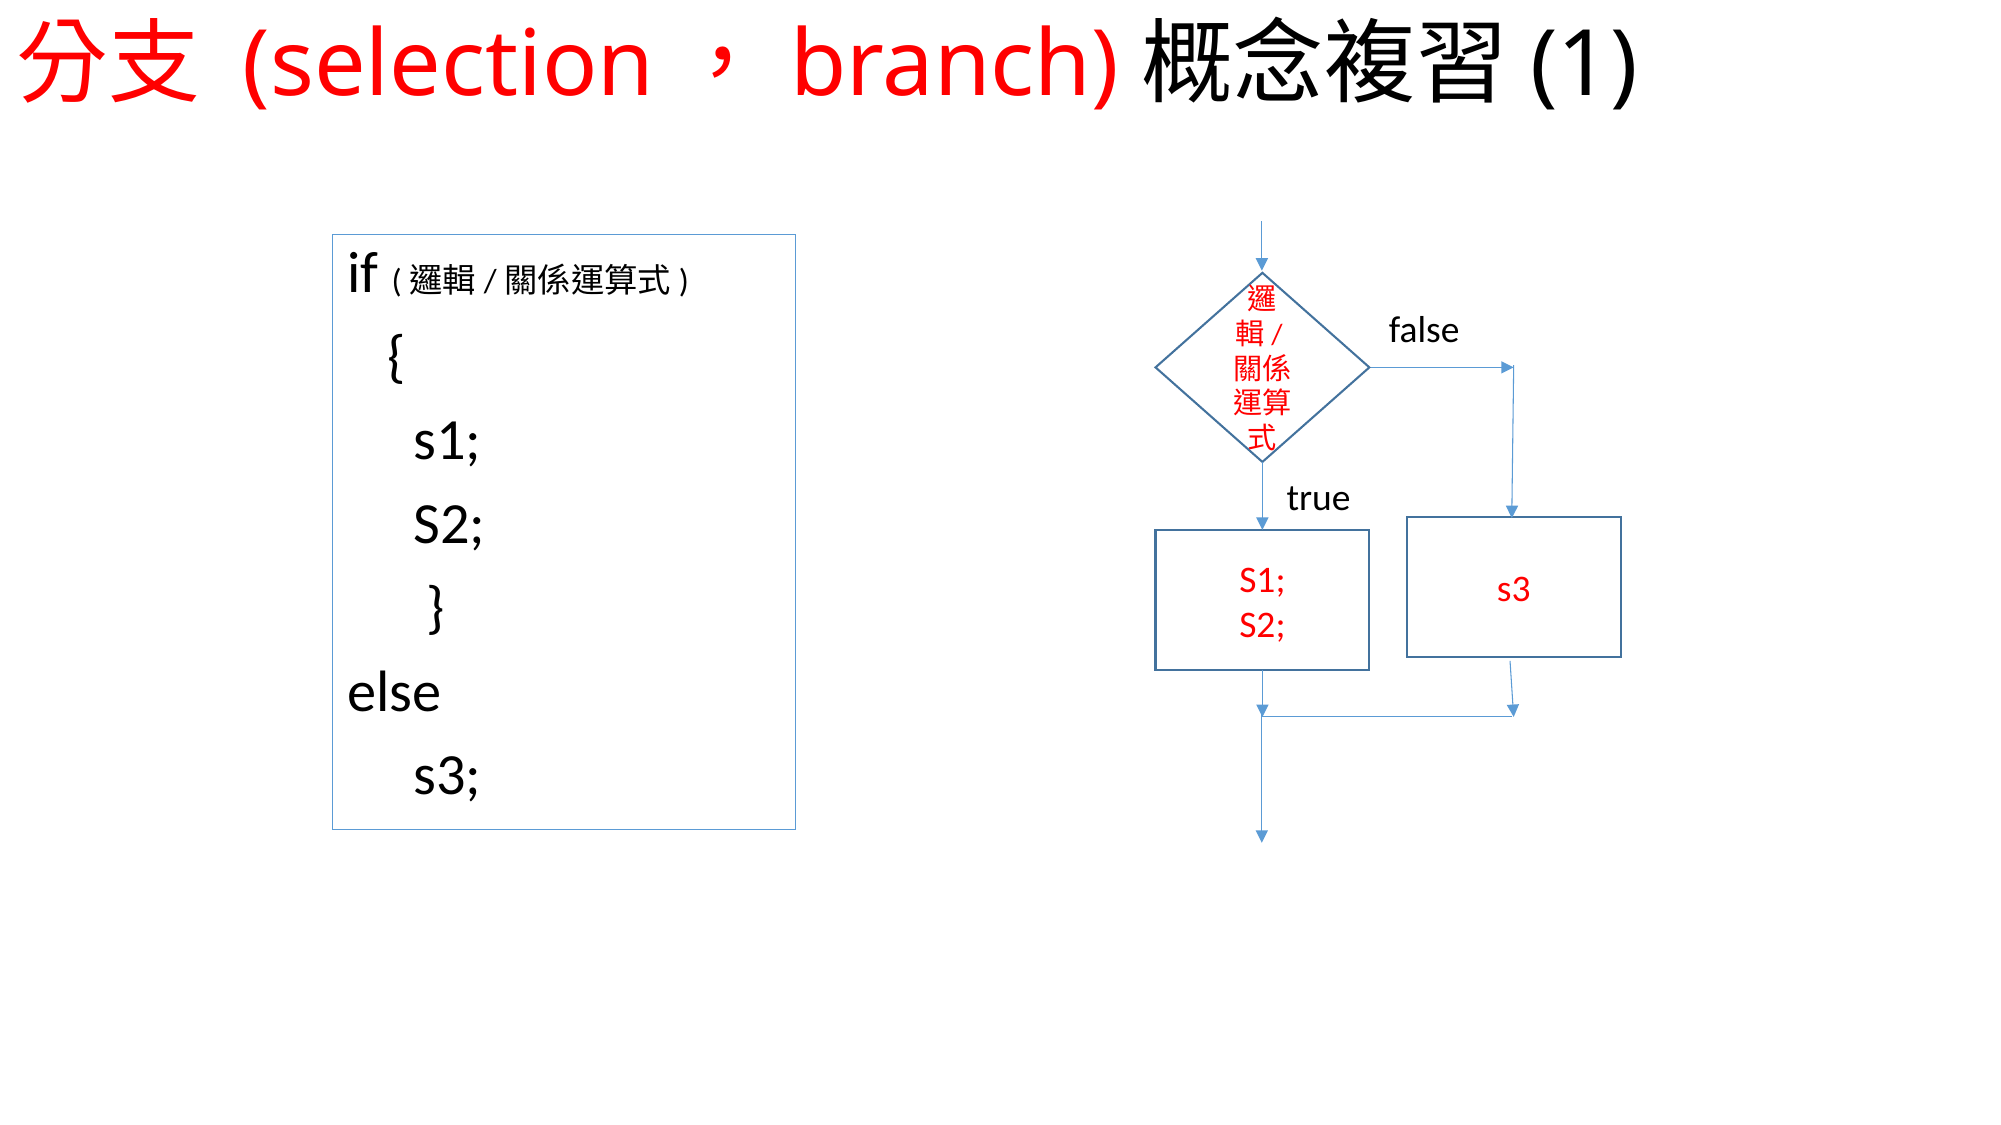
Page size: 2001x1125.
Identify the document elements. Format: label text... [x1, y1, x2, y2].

title 分支 (selection，branch)概念複習(1) [0, 0, 1690, 175]
text_box true [1271, 465, 1366, 526]
text_box S1; S2; [1155, 529, 1370, 670]
text_box false [1374, 297, 1475, 358]
text_box 邏輯/關係運算式 [1155, 272, 1370, 462]
text_box if (邏輯/關係運算式) { s1; S2; } else s3; [332, 234, 796, 830]
text_box s3 [1406, 516, 1621, 657]
